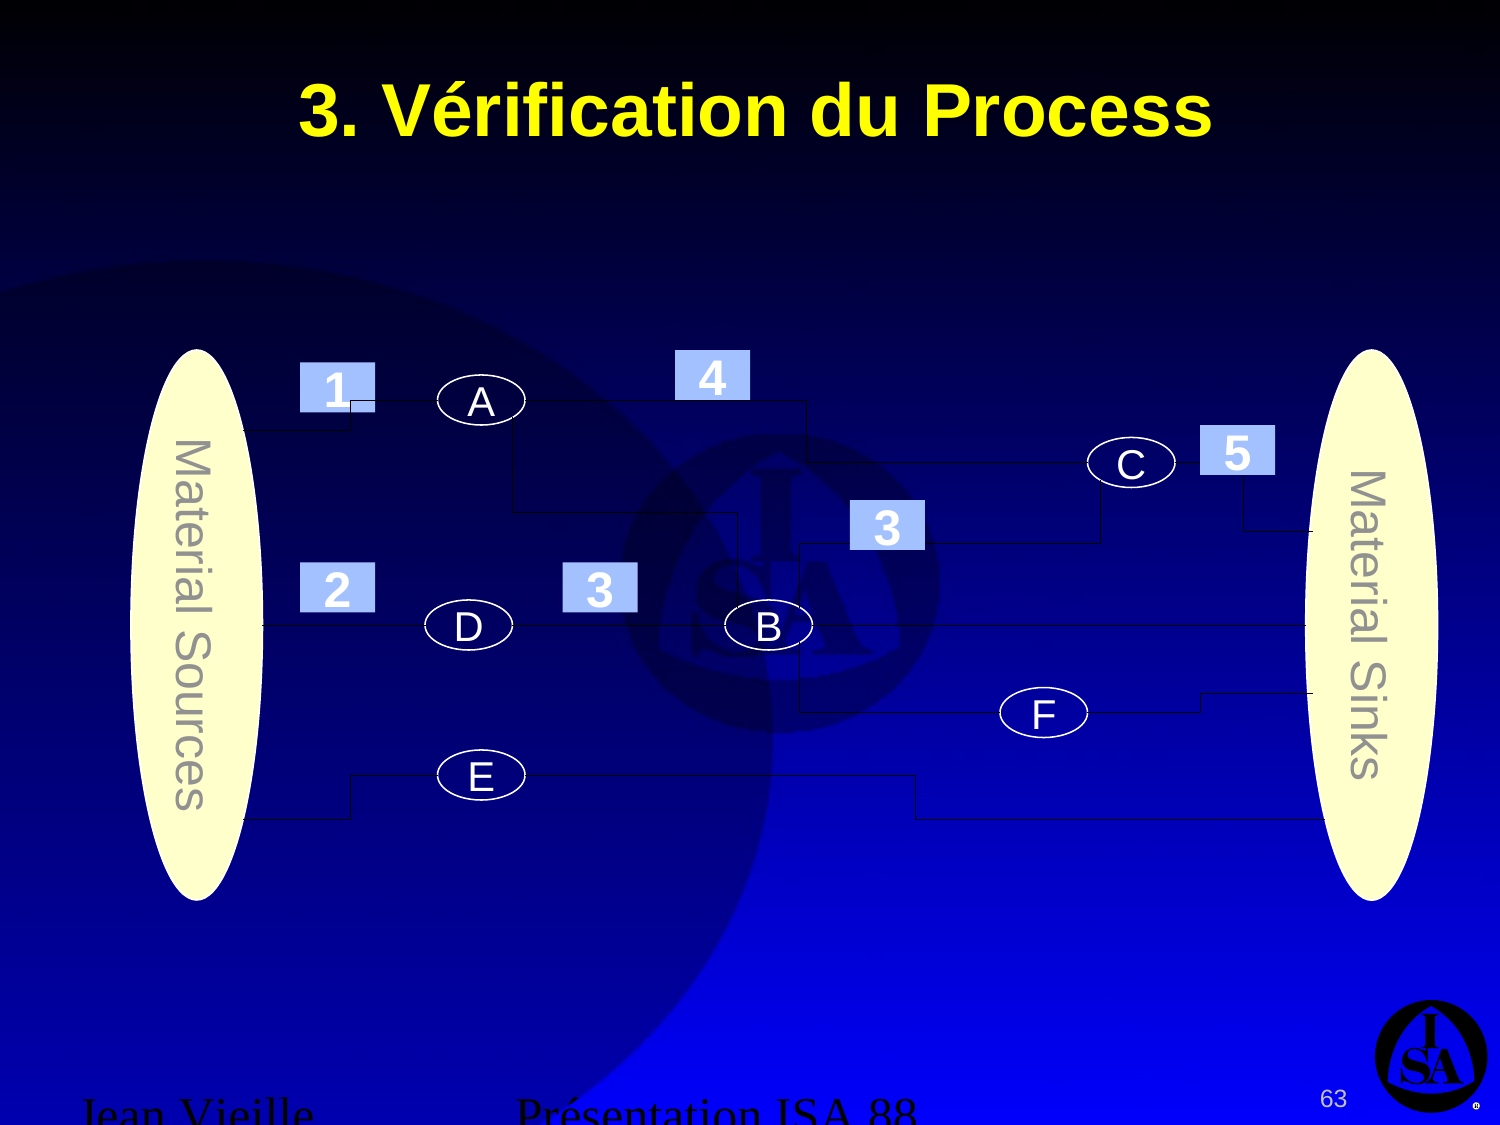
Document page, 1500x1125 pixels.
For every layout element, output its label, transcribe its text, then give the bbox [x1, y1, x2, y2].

picture [234, 1110, 244, 1118]
text_box Material Sources [130, 349, 263, 901]
text_box 2 [300, 562, 376, 613]
text_box A [437, 374, 526, 426]
text_box 1 [300, 362, 376, 413]
text_box F [1000, 687, 1088, 738]
picture [0, 0, 1500, 1125]
picture [899, 1101, 910, 1114]
picture [565, 1110, 575, 1118]
text_box E [437, 749, 526, 801]
picture [828, 1121, 843, 1125]
text_box 3 [849, 500, 925, 550]
title 3. Vérification du Process [75, 12, 1438, 201]
text_box B [724, 599, 813, 651]
text_box Material Sinks [1305, 349, 1438, 901]
picture [124, 1120, 133, 1125]
text_box 1 [351, 401, 376, 413]
text_box D [424, 599, 513, 651]
picture [102, 1110, 112, 1118]
picture [668, 1120, 677, 1125]
picture [830, 1103, 841, 1118]
text_box 5 [1200, 425, 1276, 475]
picture [631, 1111, 640, 1125]
text_box C [1087, 437, 1176, 488]
picture [874, 1101, 885, 1114]
picture [298, 1110, 308, 1118]
picture [745, 1111, 754, 1125]
text_box 4 [675, 350, 751, 400]
text_box 3 [562, 562, 638, 613]
picture [898, 1116, 911, 1125]
picture [607, 1110, 617, 1118]
picture [718, 1110, 731, 1125]
picture [524, 1101, 535, 1117]
picture [148, 1111, 157, 1125]
picture [873, 1116, 886, 1125]
